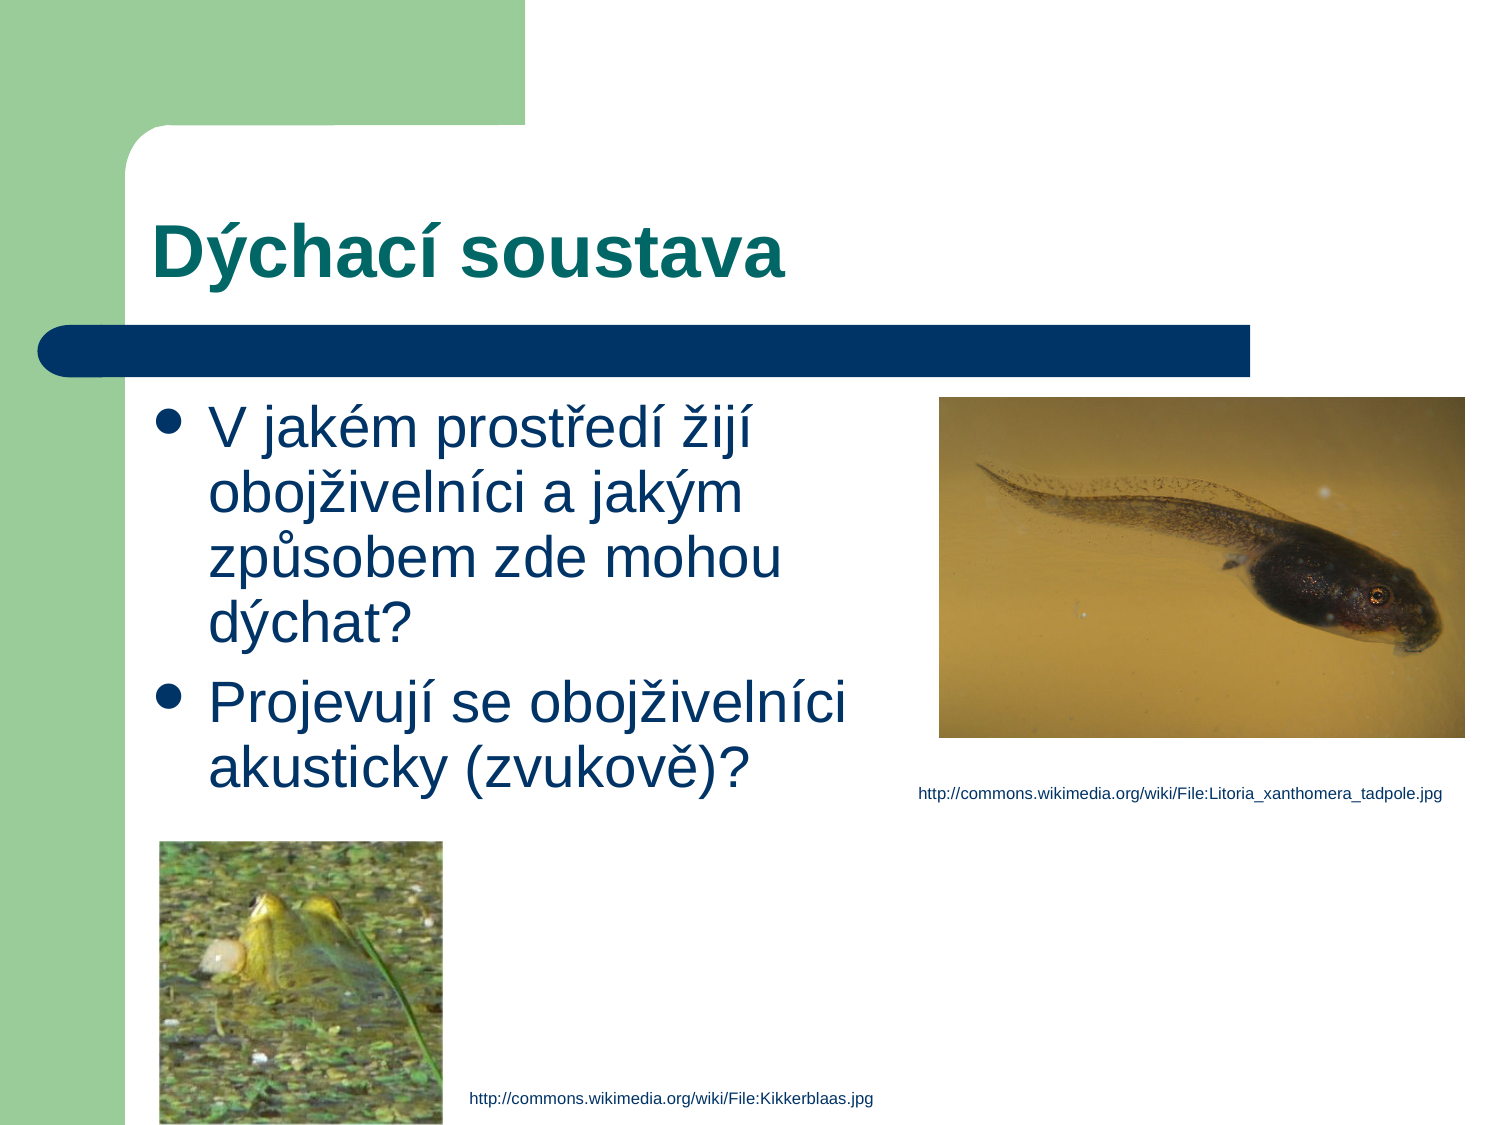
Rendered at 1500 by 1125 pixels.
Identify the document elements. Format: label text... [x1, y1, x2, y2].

title Dýchací soustava [136, 136, 1414, 301]
list V jakém prostředí žijí obojživelníci a jakým způsobem zde mohou dýchat? Projevují se obojživelníci akusticky (zvukově)? [137, 387, 939, 999]
picture [939, 397, 1465, 739]
picture [159, 841, 443, 1125]
text_box http://commons.wikimedia.org/wiki/File:Litoria_xanthomera_tadpole.jpg [903, 774, 1459, 811]
text_box http://commons.wikimedia.org/wiki/File:Kikkerblaas.jpg [454, 1079, 916, 1116]
